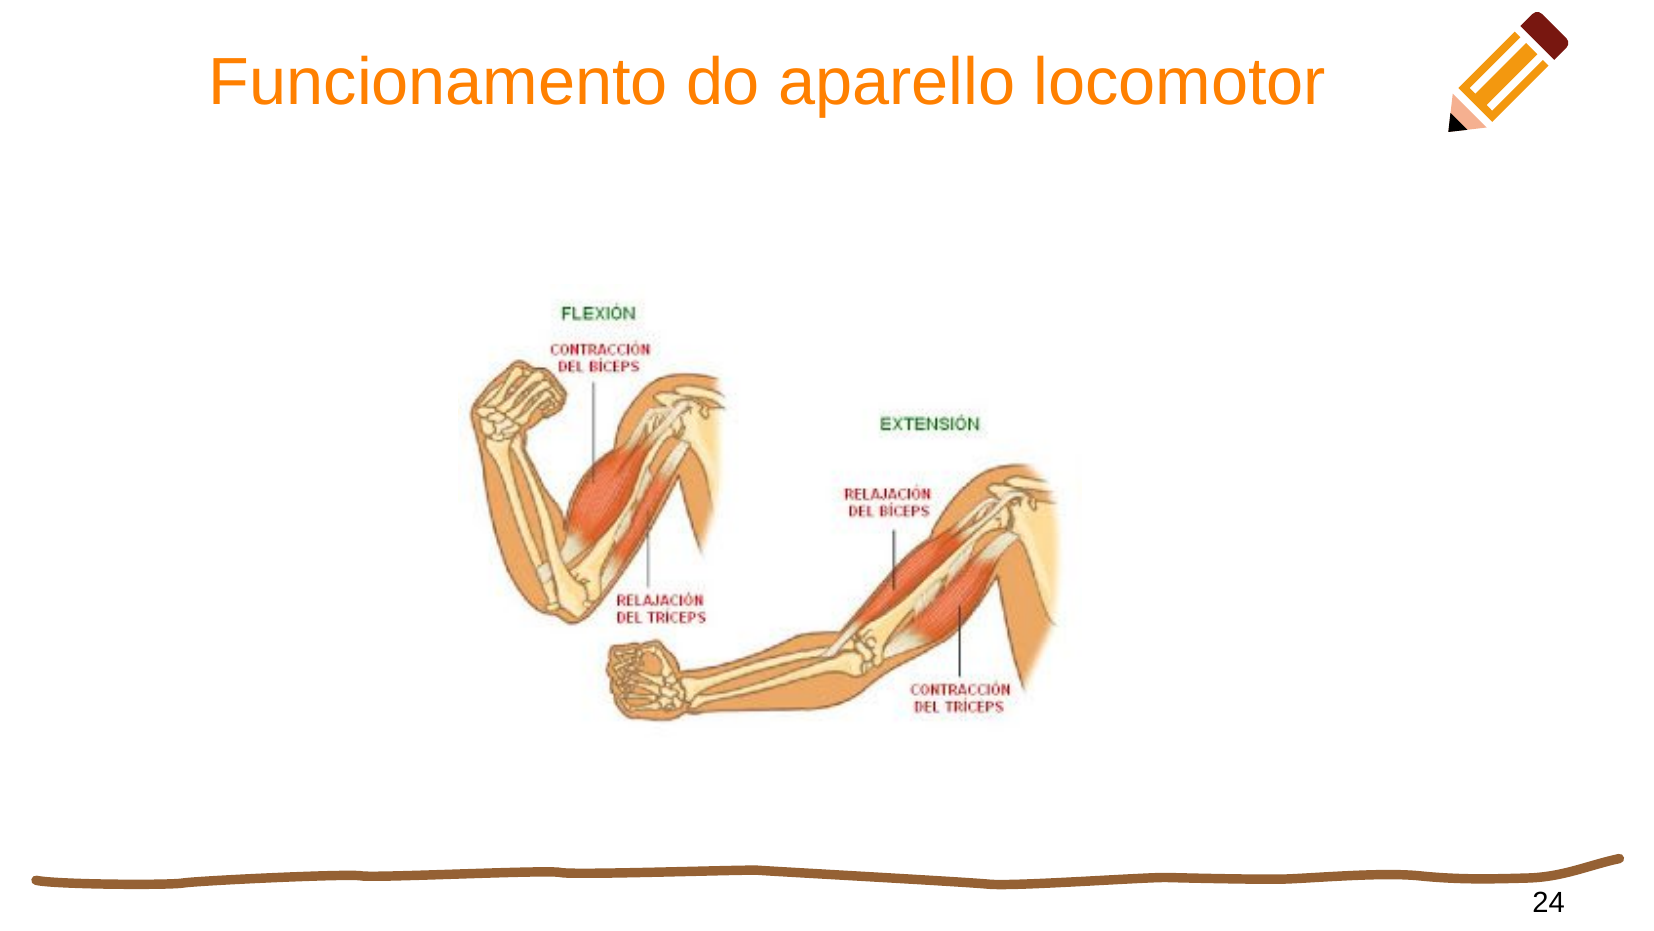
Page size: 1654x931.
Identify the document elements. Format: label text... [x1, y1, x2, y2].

title Funcionamento do aparello locomotor [88, 29, 1447, 133]
picture [458, 284, 1082, 739]
